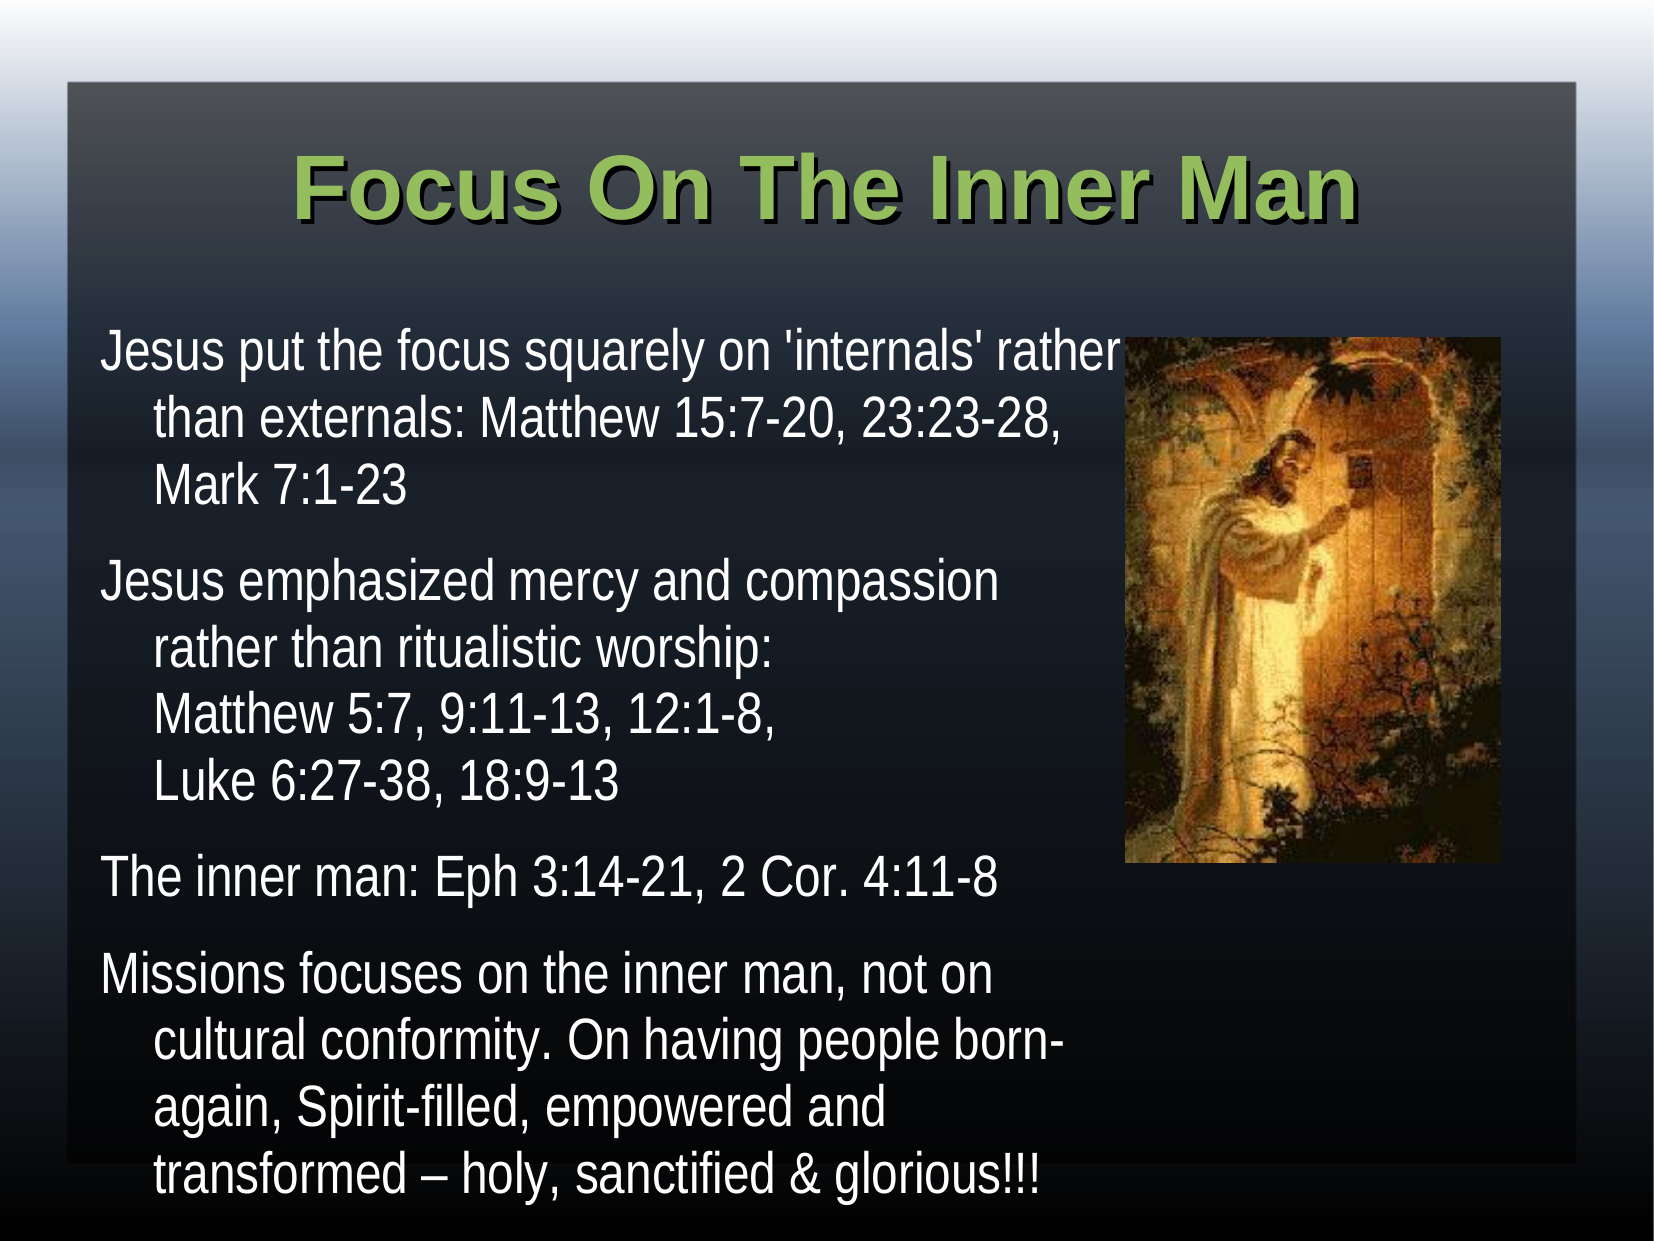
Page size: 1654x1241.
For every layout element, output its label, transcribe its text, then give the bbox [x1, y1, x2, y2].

list Jesus put the focus squarely on 'internals' rather than externals: Matthew 15:7-20, 23:23-28, Mark 7:1-23 Jesus emphasized mercy and compassion rather than ritualistic worship: Matthew 5:7, 9:11-13, 12:1-8, Luke 6:27-38, 18:9-13 The inner man: Eph 3:14-21, 2 Cor. 4:11-8 Missions focuses on the inner man, not on cultural conformity. On having people born-again, Spirit-filled, empowered and transformed – holy, sanctified & glorious!!! [82, 316, 1126, 1201]
picture [0, 0, 1654, 1241]
title Focus On The Inner Man [82, 92, 1571, 285]
